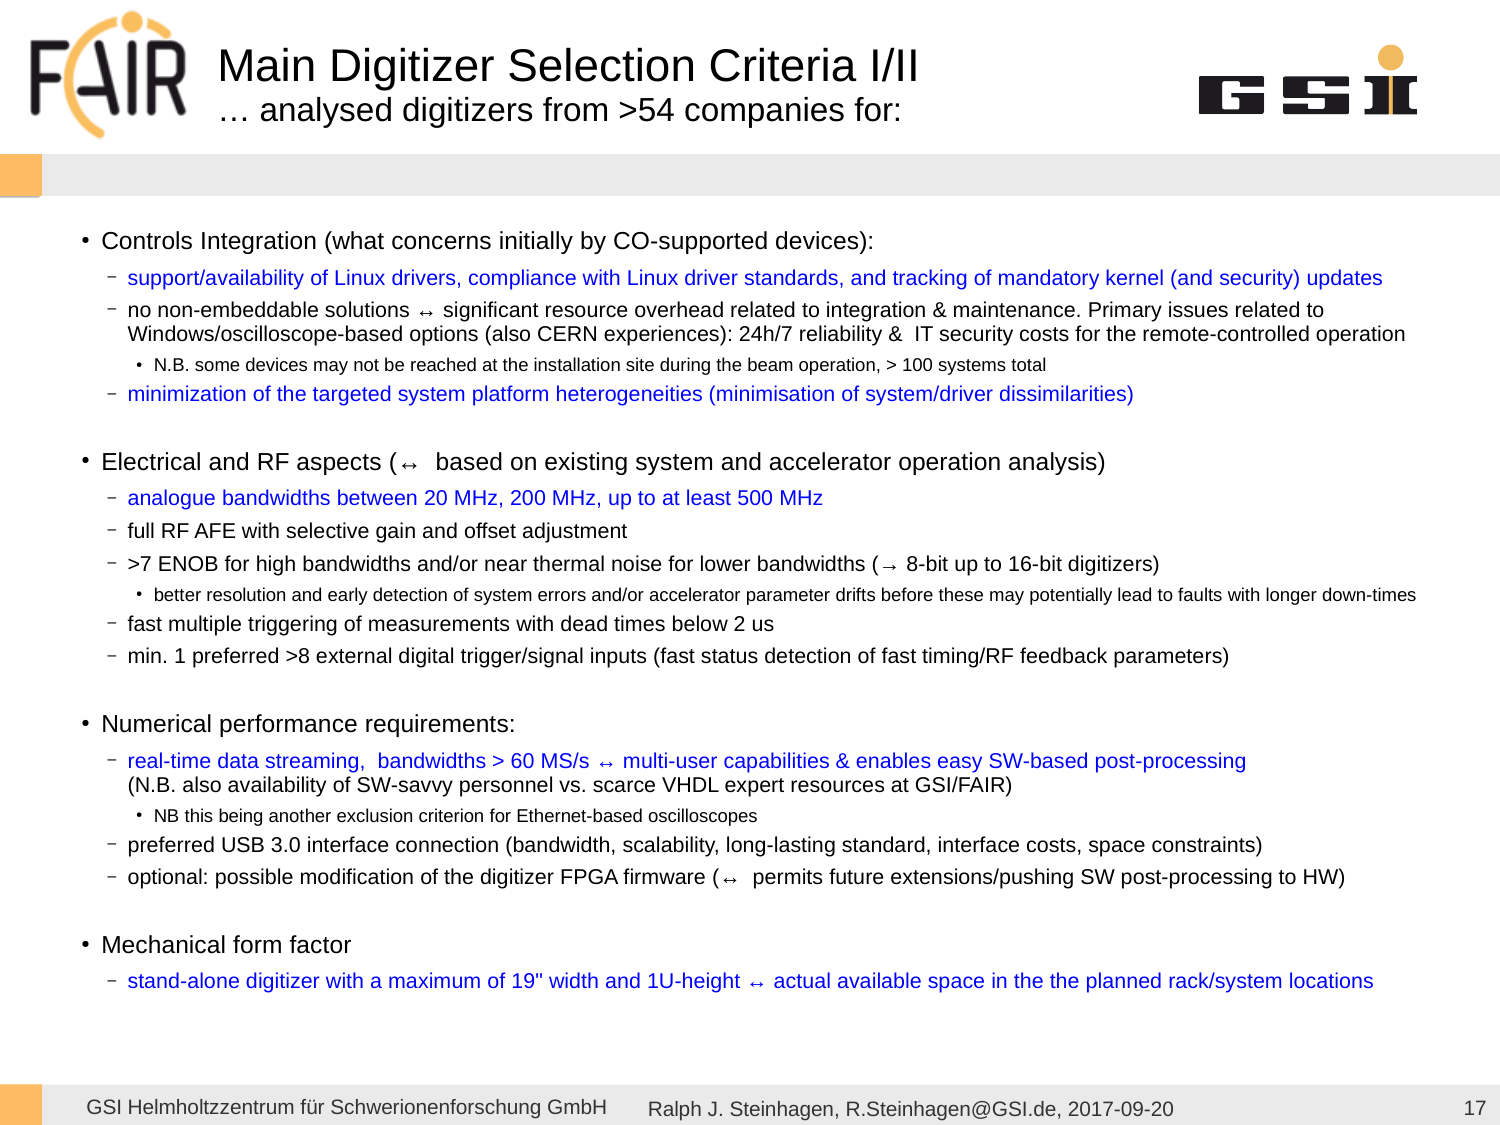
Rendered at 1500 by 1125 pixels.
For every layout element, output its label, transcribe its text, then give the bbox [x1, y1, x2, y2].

list Controls Integration (what concerns initially by CO-supported devices): support/availability of Linux drivers, compliance with Linux driver standards, and tracking of mandatory kernel (and security) updates no non-embeddable solutions ↔ significant resource overhead related to integration & maintenance. Primary issues related to Windows/oscilloscope-based options (also CERN experiences): 24h/7 reliability & IT security costs for the remote-controlled operation N.B. some devices may not be reached at the installation site during the beam operation, > 100 systems total minimization of the targeted system platform heterogeneities (minimisation of system/driver dissimilarities) Electrical and RF aspects (↔ based on existing system and accelerator operation analysis) analogue bandwidths between 20 MHz, 200 MHz, up to at least 500 MHz full RF AFE with selective gain and offset adjustment >7 ENOB for high bandwidths and/or near thermal noise for lower bandwidths (→ 8-bit up to 16-bit digitizers) better resolution and early detection of system errors and/or accelerator parameter drifts before these may potentially lead to faults with longer down-times fast multiple triggering of measurements with dead times below 2 us min. 1 preferred >8 external digital trigger/signal inputs (fast status detection of fast timing/RF feedback parameters) Numerical performance requirements: real-time data streaming, bandwidths > 60 MS/s ↔ multi-user capabilities & enables easy SW-based post-processing (N.B. also availability of SW-savvy personnel vs. scarce VHDL expert resources at GSI/FAIR) NB this being another exclusion criterion for Ethernet-based oscilloscopes preferred USB 3.0 interface connection (bandwidth, scalability, long-lasting standard, interface costs, space constraints) optional: possible modification of the digitizer FPGA firmware (↔ permits future extensions/pushing SW post-processing to HW) Mechanical form factor stand-alone digitizer with a maximum of 19" width and 1U-height ↔ actual available space in the the planned rack/system locations [75, 226, 1425, 1050]
picture [30, 9, 187, 141]
picture [1197, 42, 1419, 117]
title Main Digitizer Selection Criteria I/II … analysed digitizers from >54 companies for: [217, 20, 1109, 147]
